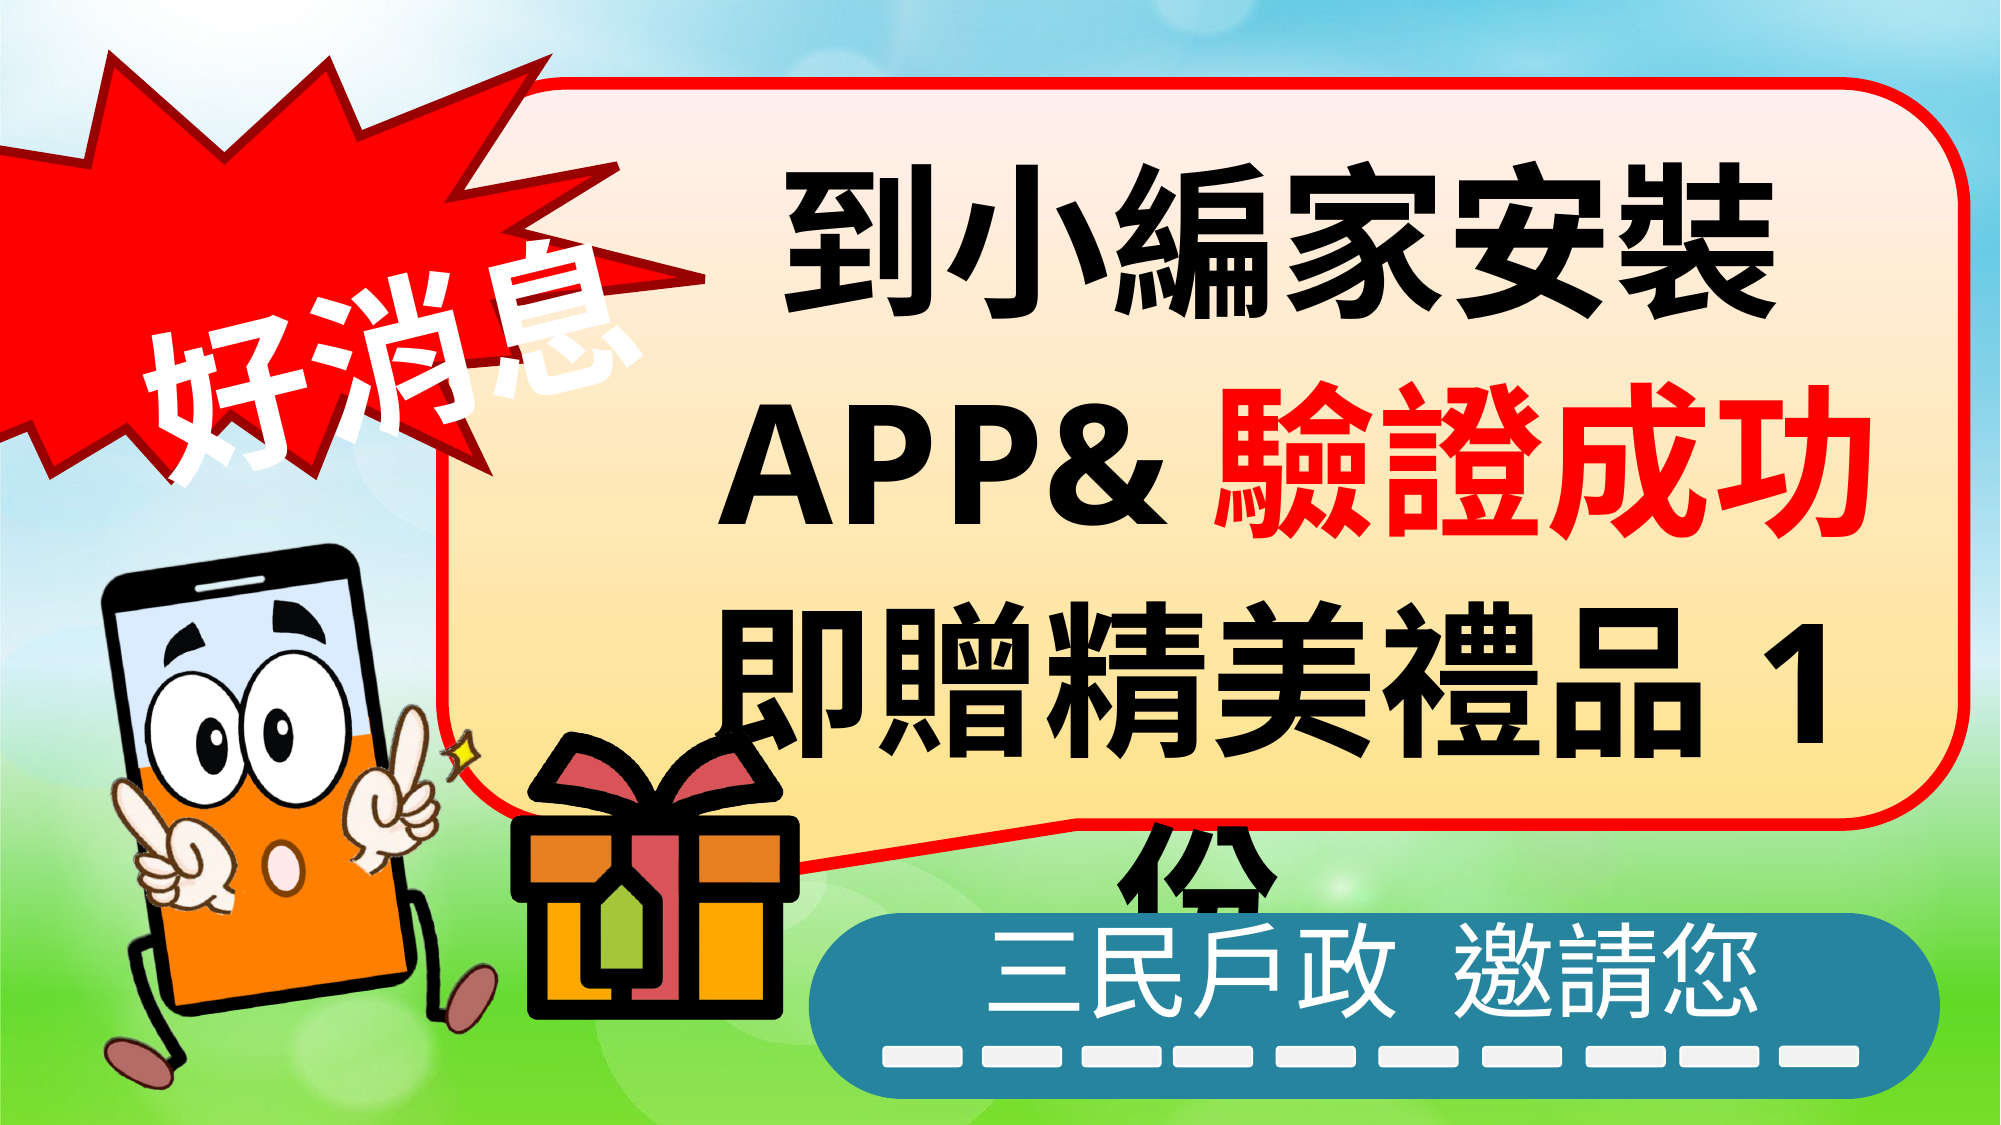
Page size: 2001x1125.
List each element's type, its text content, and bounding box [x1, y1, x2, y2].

text_box [0, 58, 1918, 474]
text_box 三民戶政 邀請您 [967, 898, 1938, 1039]
picture [0, 0, 2000, 1125]
text_box 好消息 [38, 169, 745, 539]
text_box [442, 408, 625, 731]
text_box [808, 913, 1934, 1099]
text_box 到小編家安裝APP&驗證成功 即贈精美禮品1份 [625, 110, 1974, 1005]
